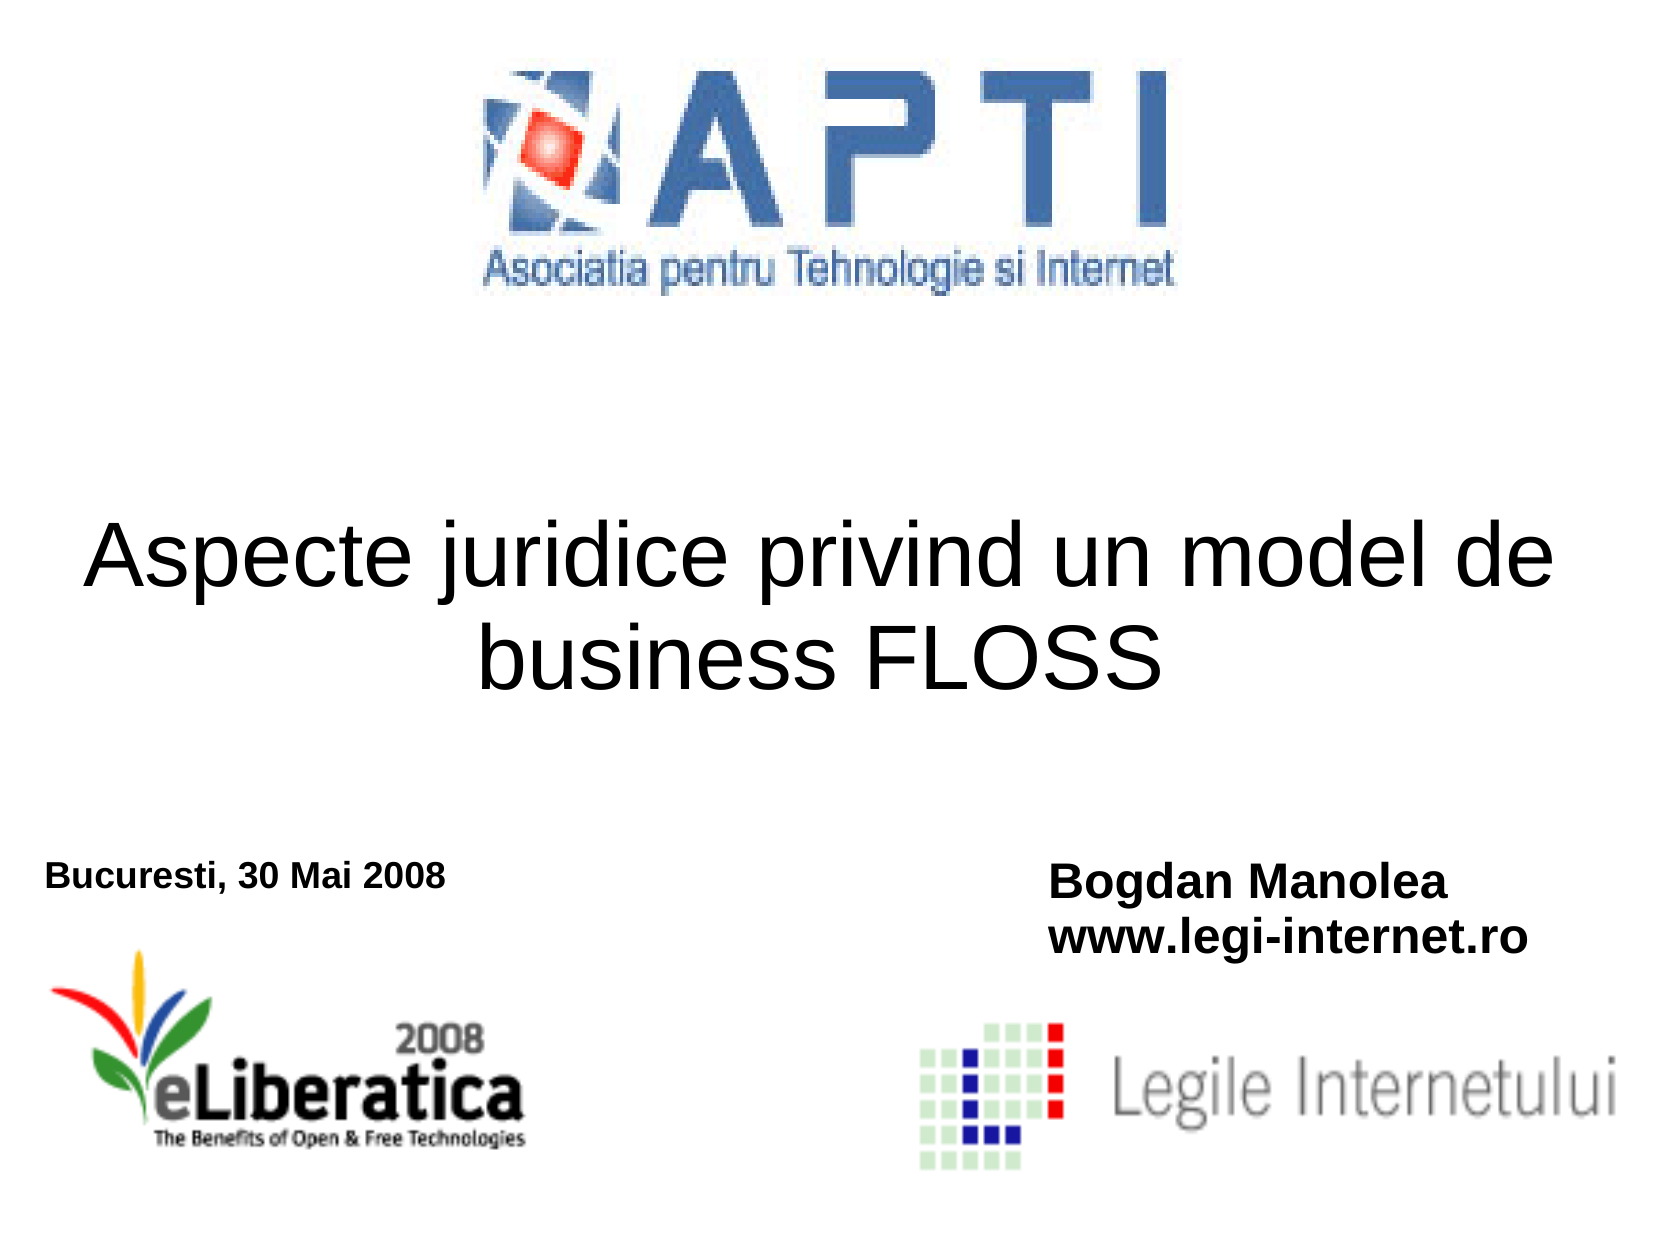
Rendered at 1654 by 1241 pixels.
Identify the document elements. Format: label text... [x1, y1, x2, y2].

picture [12, 915, 562, 1182]
text_box Bogdan Manolea www.legi-internet.ro [1033, 845, 1561, 975]
picture [915, 1003, 1625, 1182]
picture [472, 58, 1182, 296]
text_box Bucuresti, 30 Mai 2008 [29, 846, 461, 905]
title Aspecte juridice privind un model de business FLOSS [76, 503, 1565, 709]
